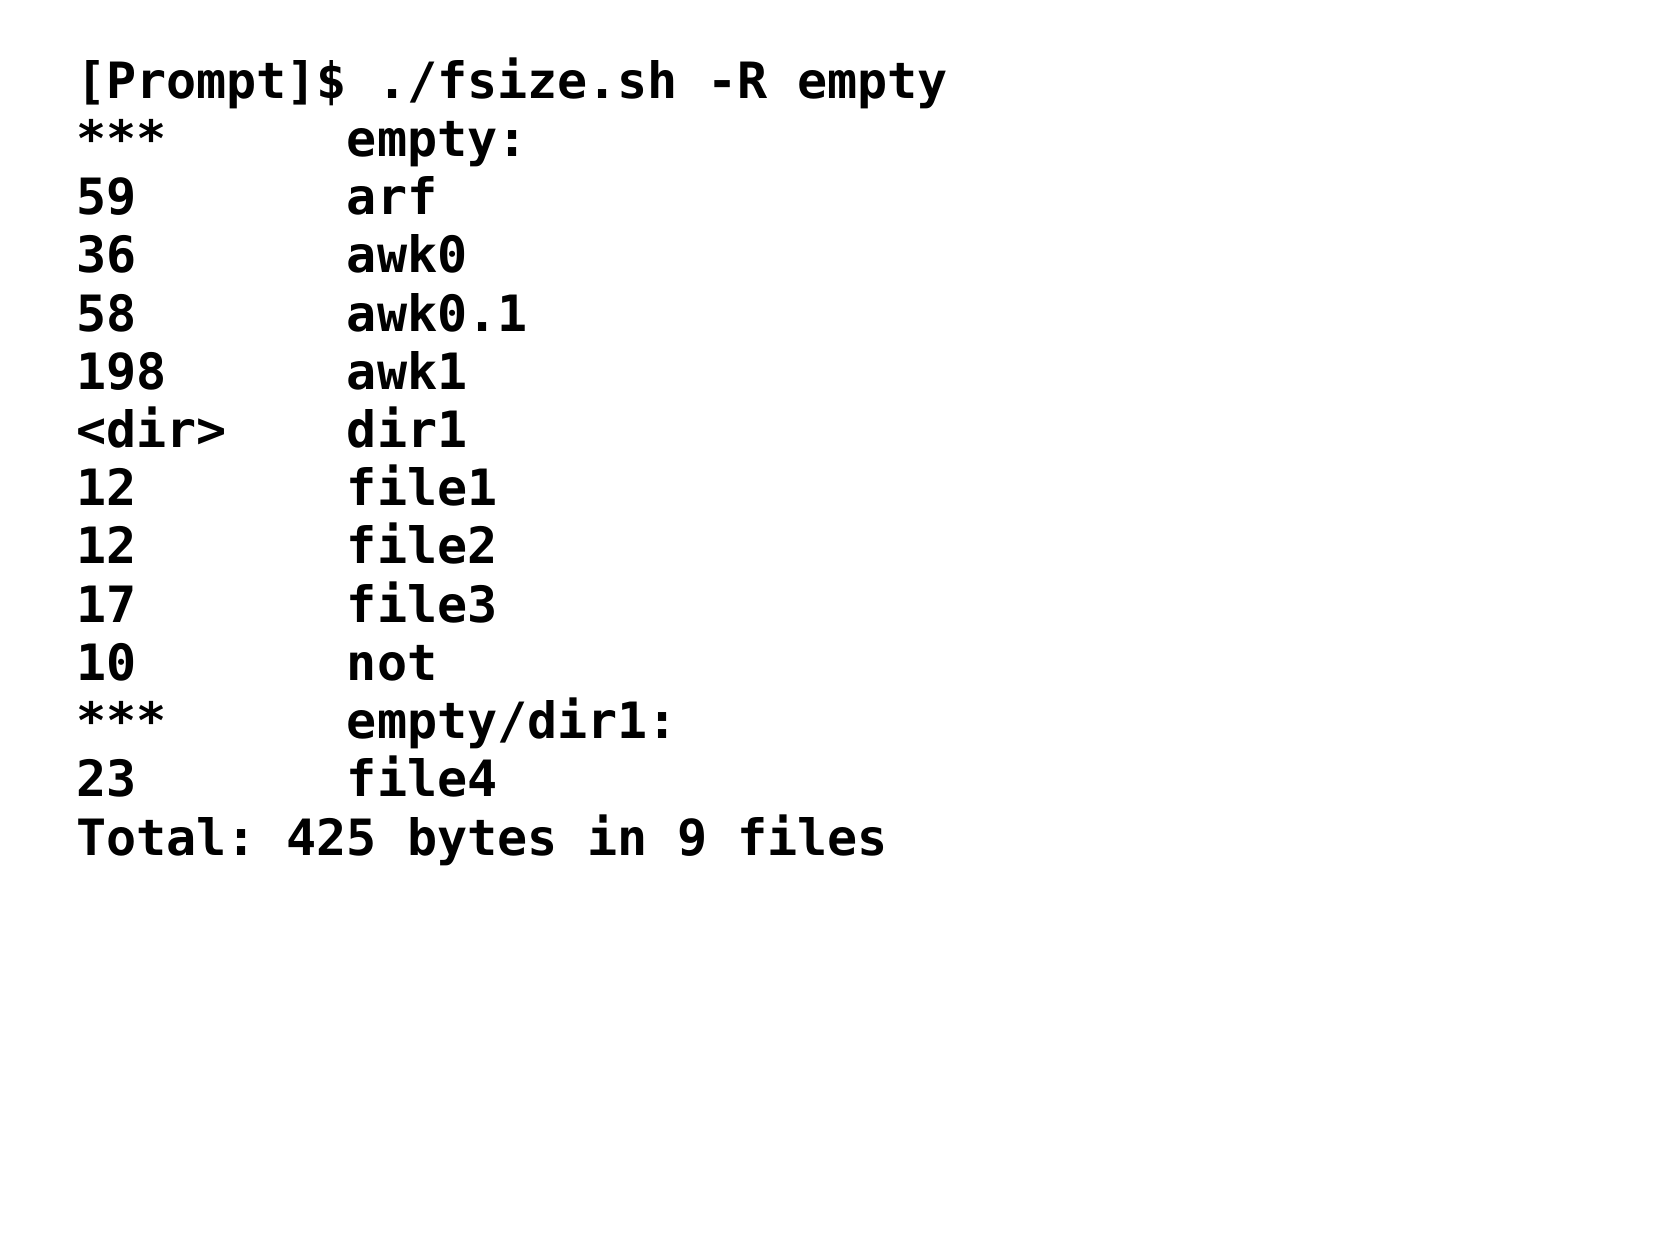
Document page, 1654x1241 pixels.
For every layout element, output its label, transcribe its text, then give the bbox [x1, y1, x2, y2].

text_box [Prompt]$ ./fsize.sh -R empty *** empty: 59 arf 36 awk0 58 awk0.1 198 awk1 <dir> dir1 12 file1 12 file2 17 file3 10 not *** empty/dir1: 23 file4 Total: 425 bytes in 9 files [62, 44, 1598, 933]
